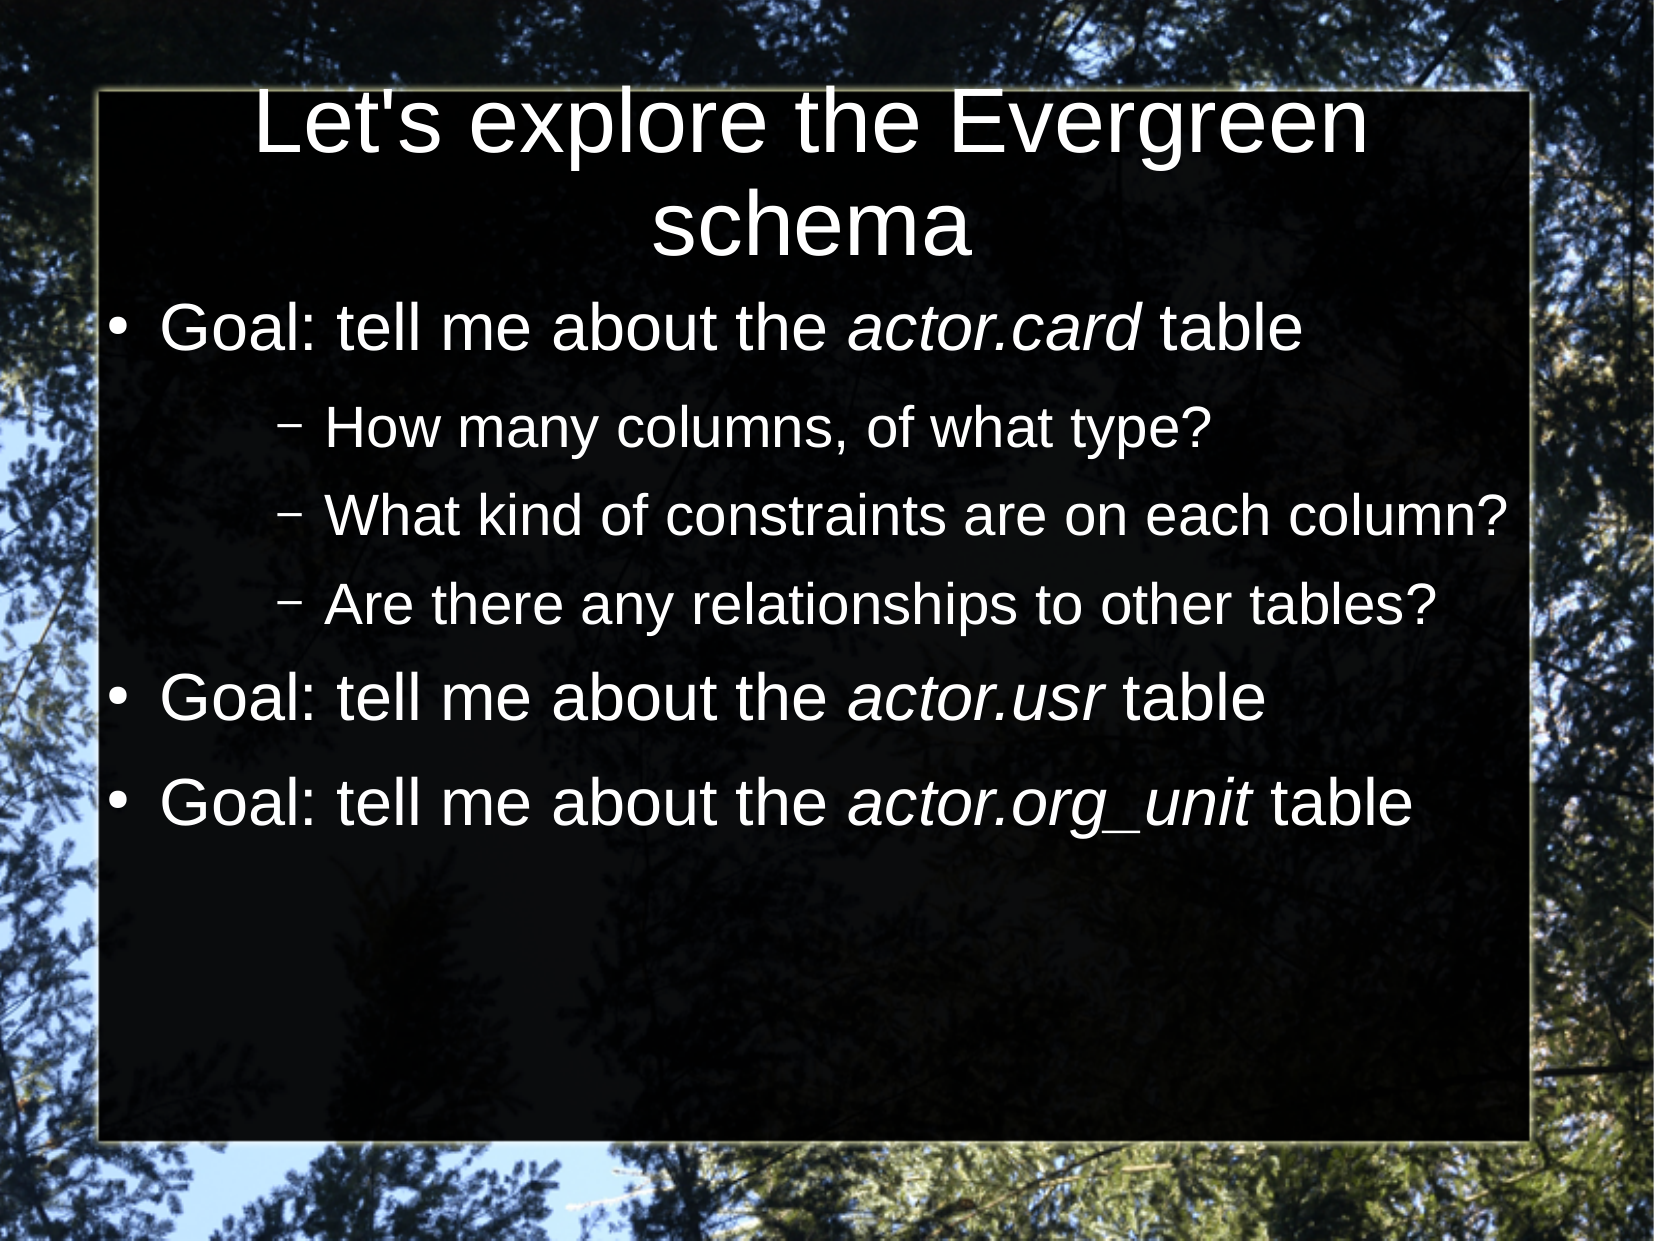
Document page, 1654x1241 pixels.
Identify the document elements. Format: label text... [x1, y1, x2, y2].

list Goal: tell me about the actor.card table How many columns, of what type? What kind of constraints are on each column? Are there any relationships to other tables? Goal: tell me about the actor.usr table Goal: tell me about the actor.org_unit table [88, 290, 1536, 1010]
picture [0, 0, 1654, 1241]
title Let's explore the Evergreen schema [88, 69, 1536, 276]
